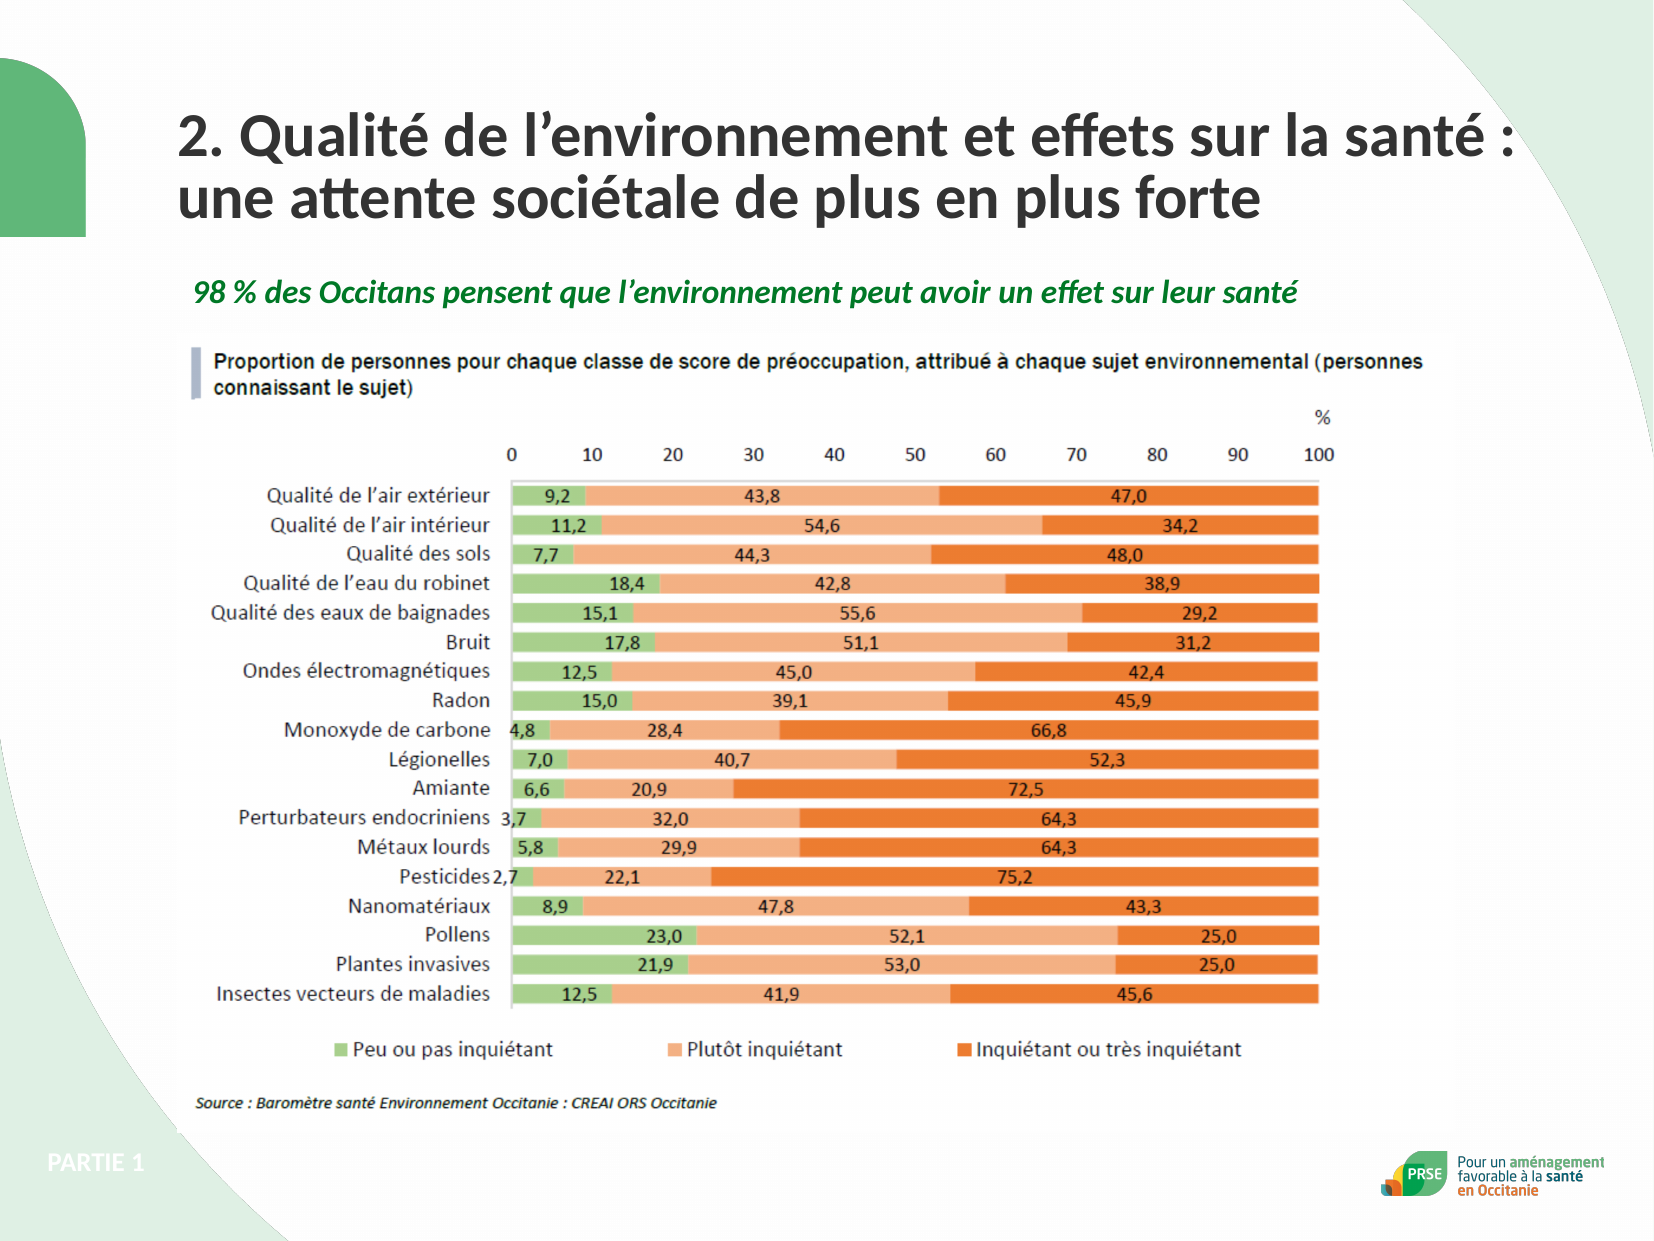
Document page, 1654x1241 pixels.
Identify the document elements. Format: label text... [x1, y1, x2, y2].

title 2. Qualité de l’environnement et effets sur la santé : une attente sociétale de plus en plus forte [177, 95, 1619, 249]
picture [0, 0, 1654, 1241]
text_box PARTIE 1 [32, 1144, 305, 1193]
text_box 98 % des Occitans pensent que l’environnement peut avoir un effet sur leur santé [177, 271, 1477, 402]
